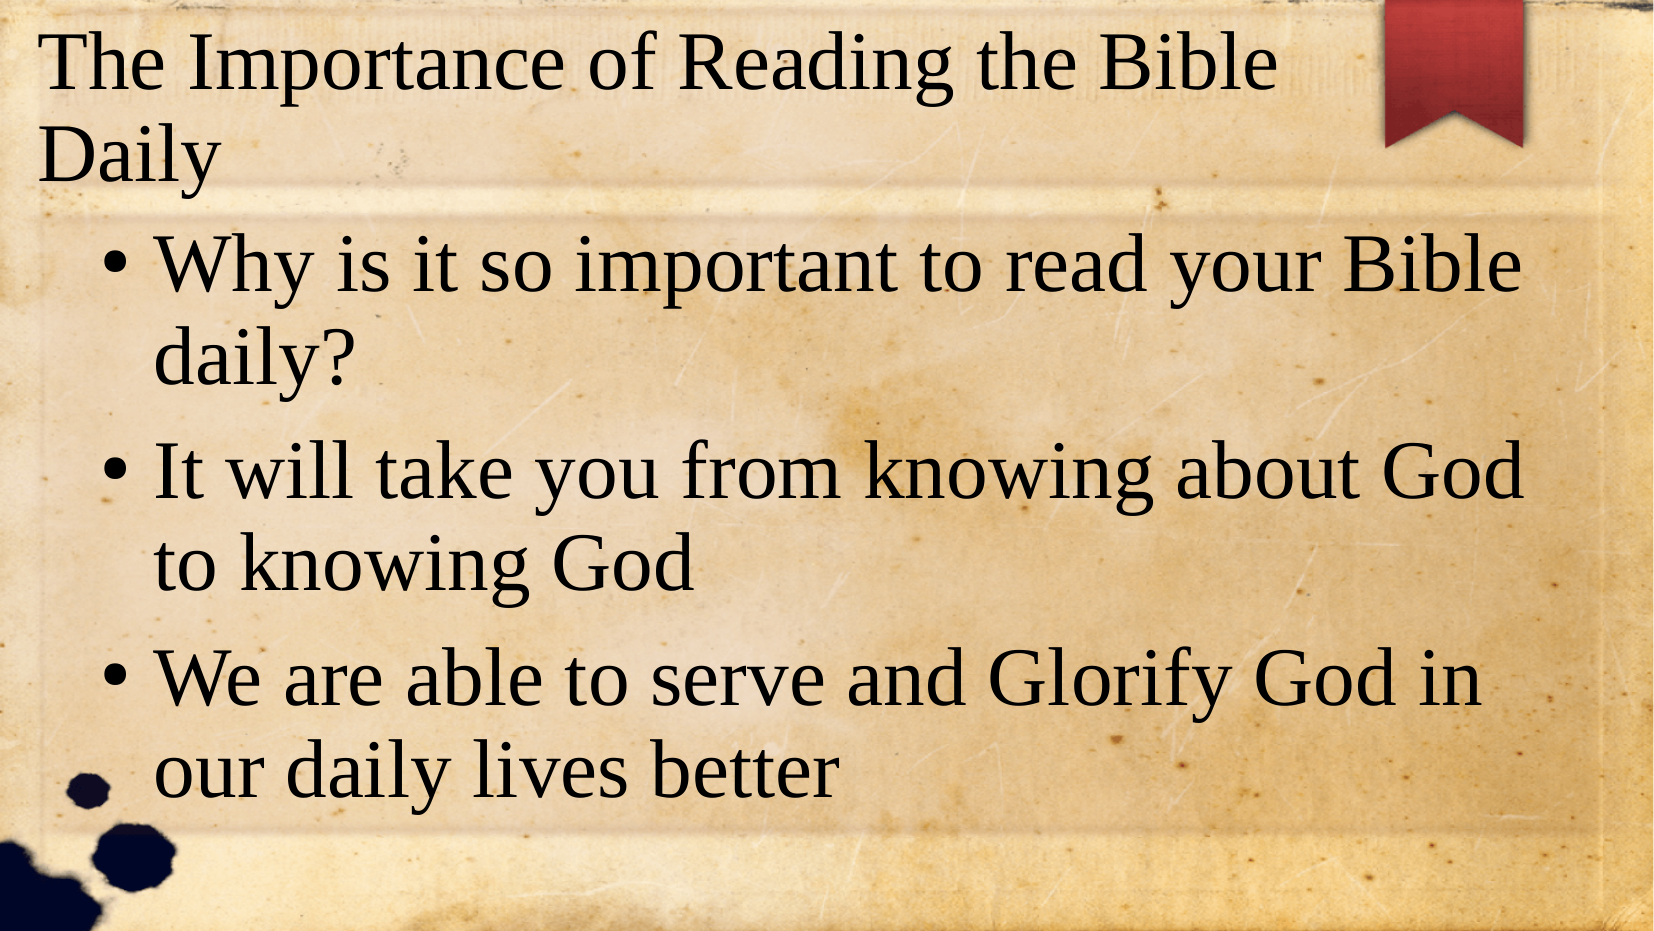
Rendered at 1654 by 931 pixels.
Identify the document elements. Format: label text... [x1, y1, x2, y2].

picture [0, 0, 1654, 931]
list Why is it so important to read your Bible daily? It will take you from knowing about God to knowing God We are able to serve and Glorify God in our daily lives better [82, 217, 1576, 826]
title The Importance of Reading the Bible Daily [37, 14, 1388, 200]
